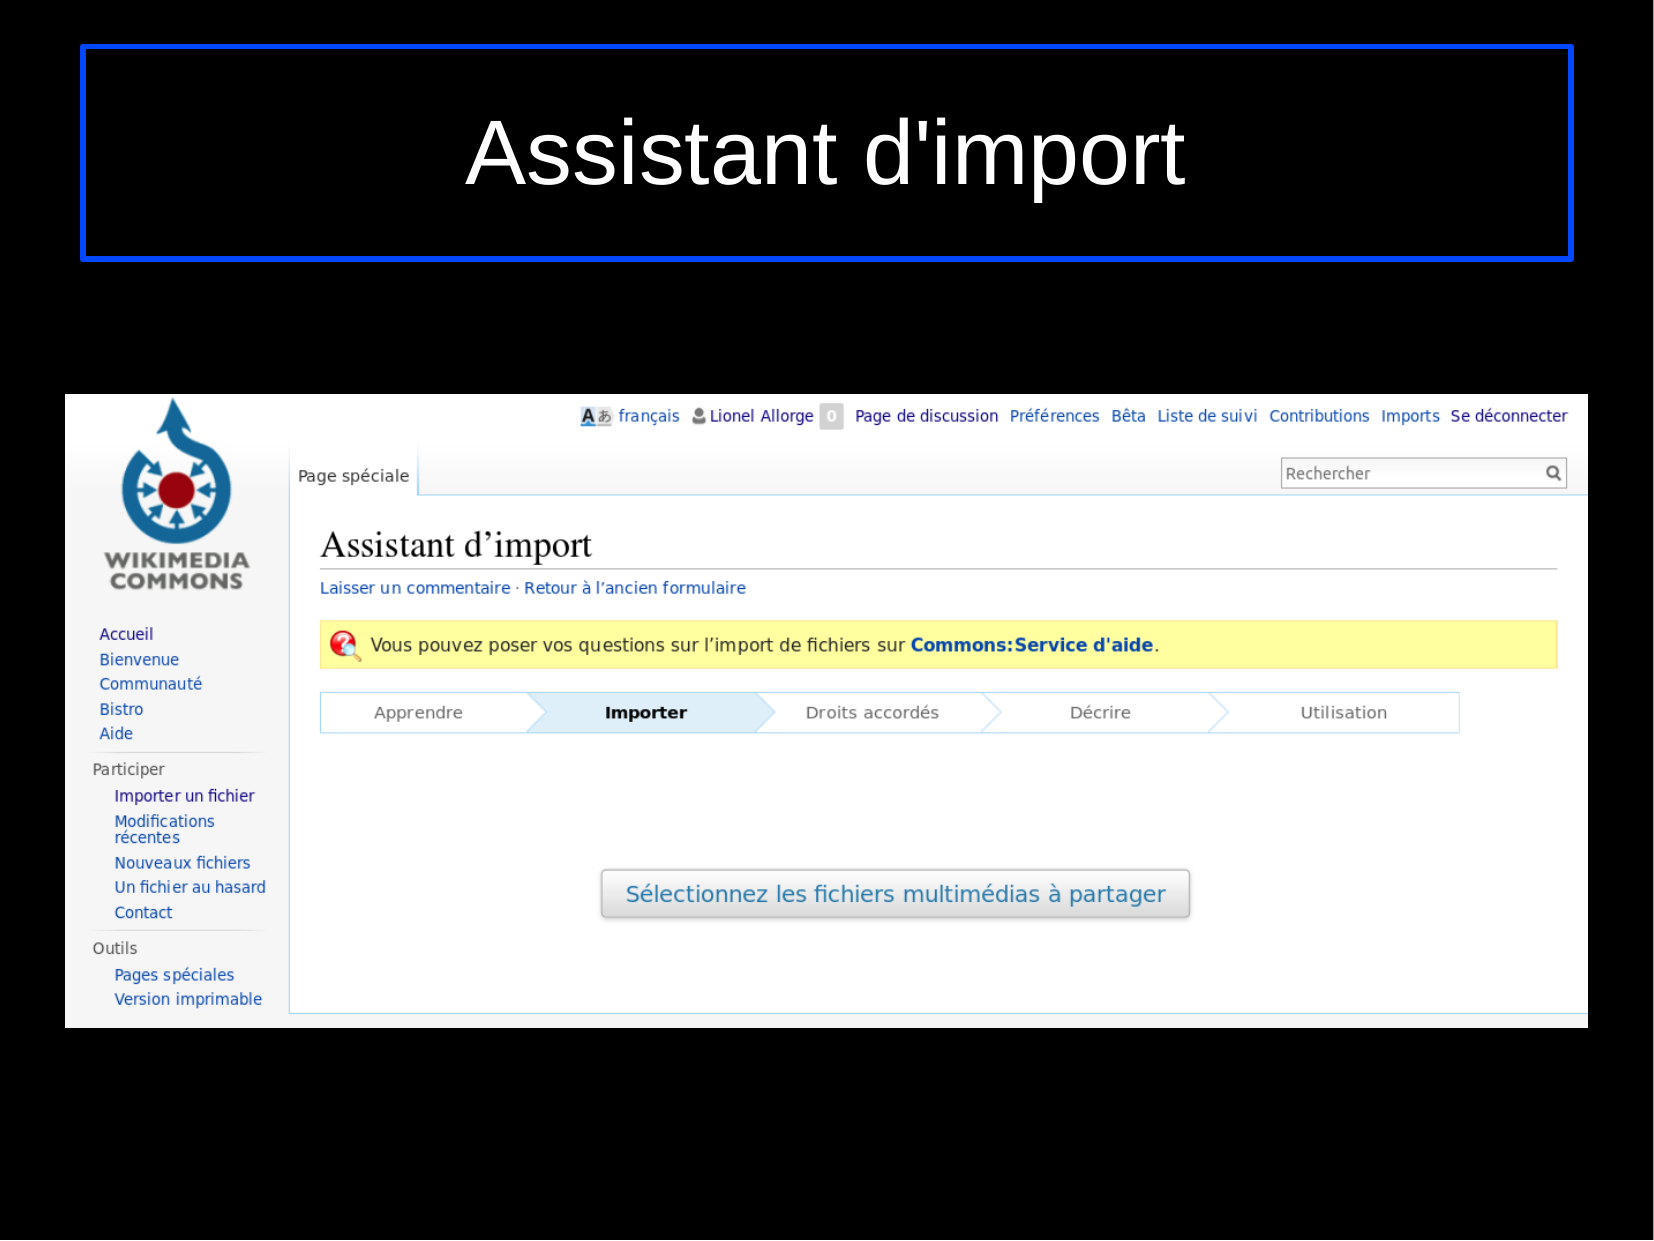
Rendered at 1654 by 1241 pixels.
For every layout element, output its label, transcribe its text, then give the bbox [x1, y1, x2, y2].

title Assistant d'import [82, 46, 1571, 260]
picture [65, 394, 1588, 1028]
